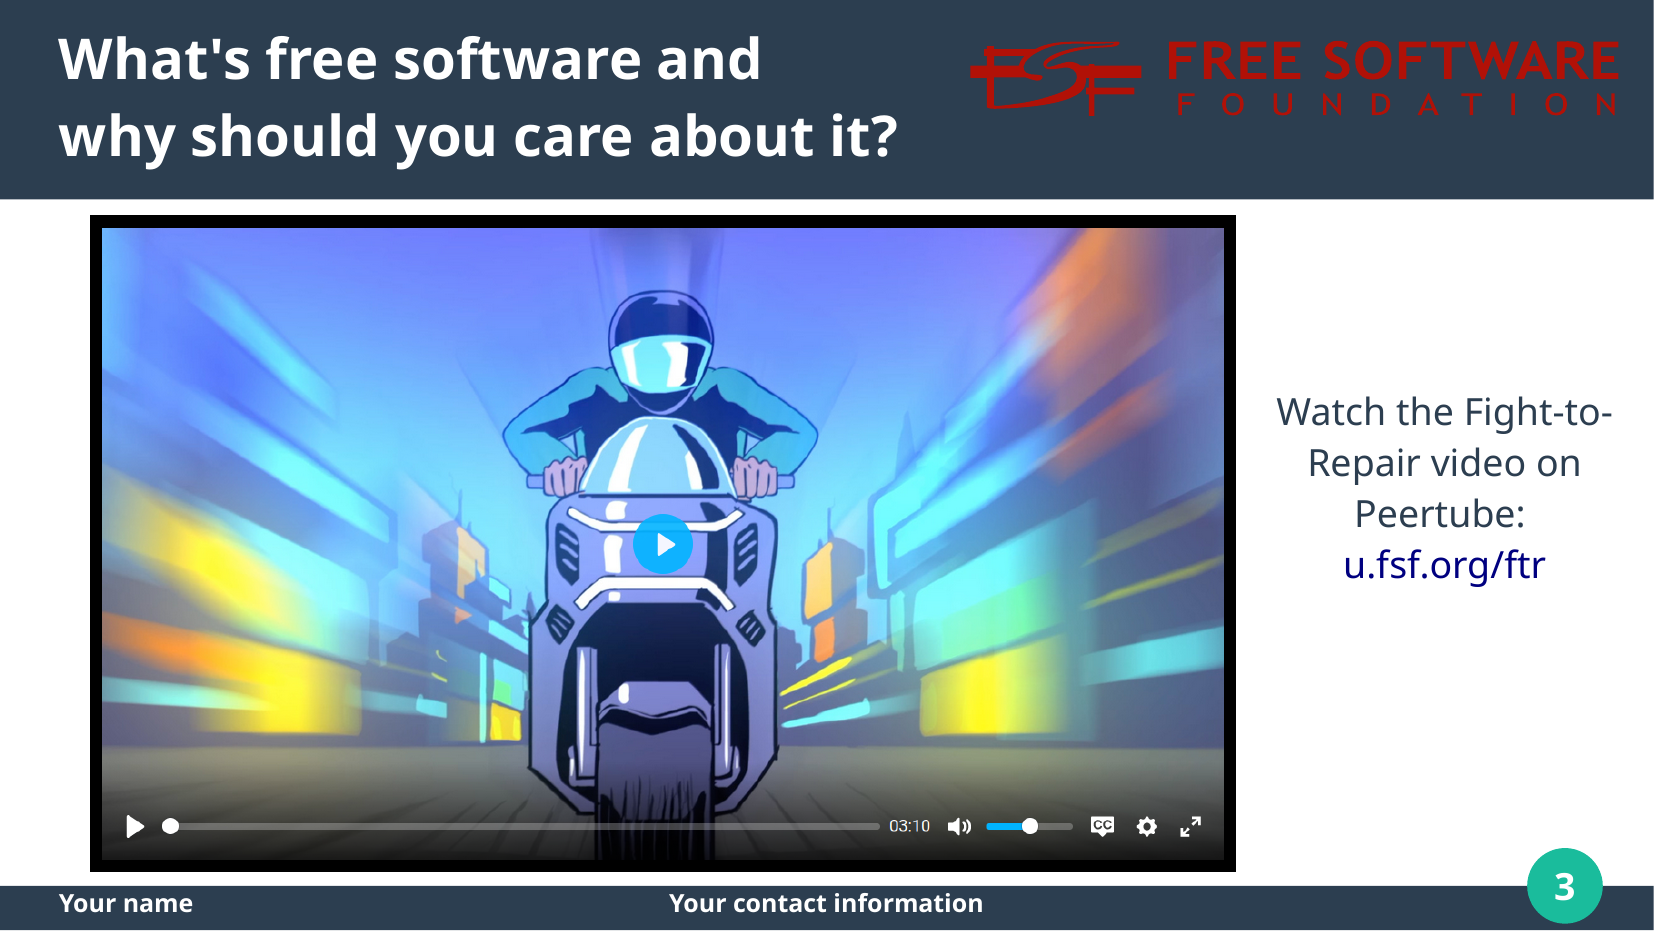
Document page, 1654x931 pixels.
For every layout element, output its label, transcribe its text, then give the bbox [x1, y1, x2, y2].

title What's free software and why should you care about it? [59, 37, 1595, 156]
text_box Watch the Fight-to-Repair video on Peertube: u.fsf.org/ftr [1257, 300, 1633, 676]
picture [90, 215, 1236, 872]
